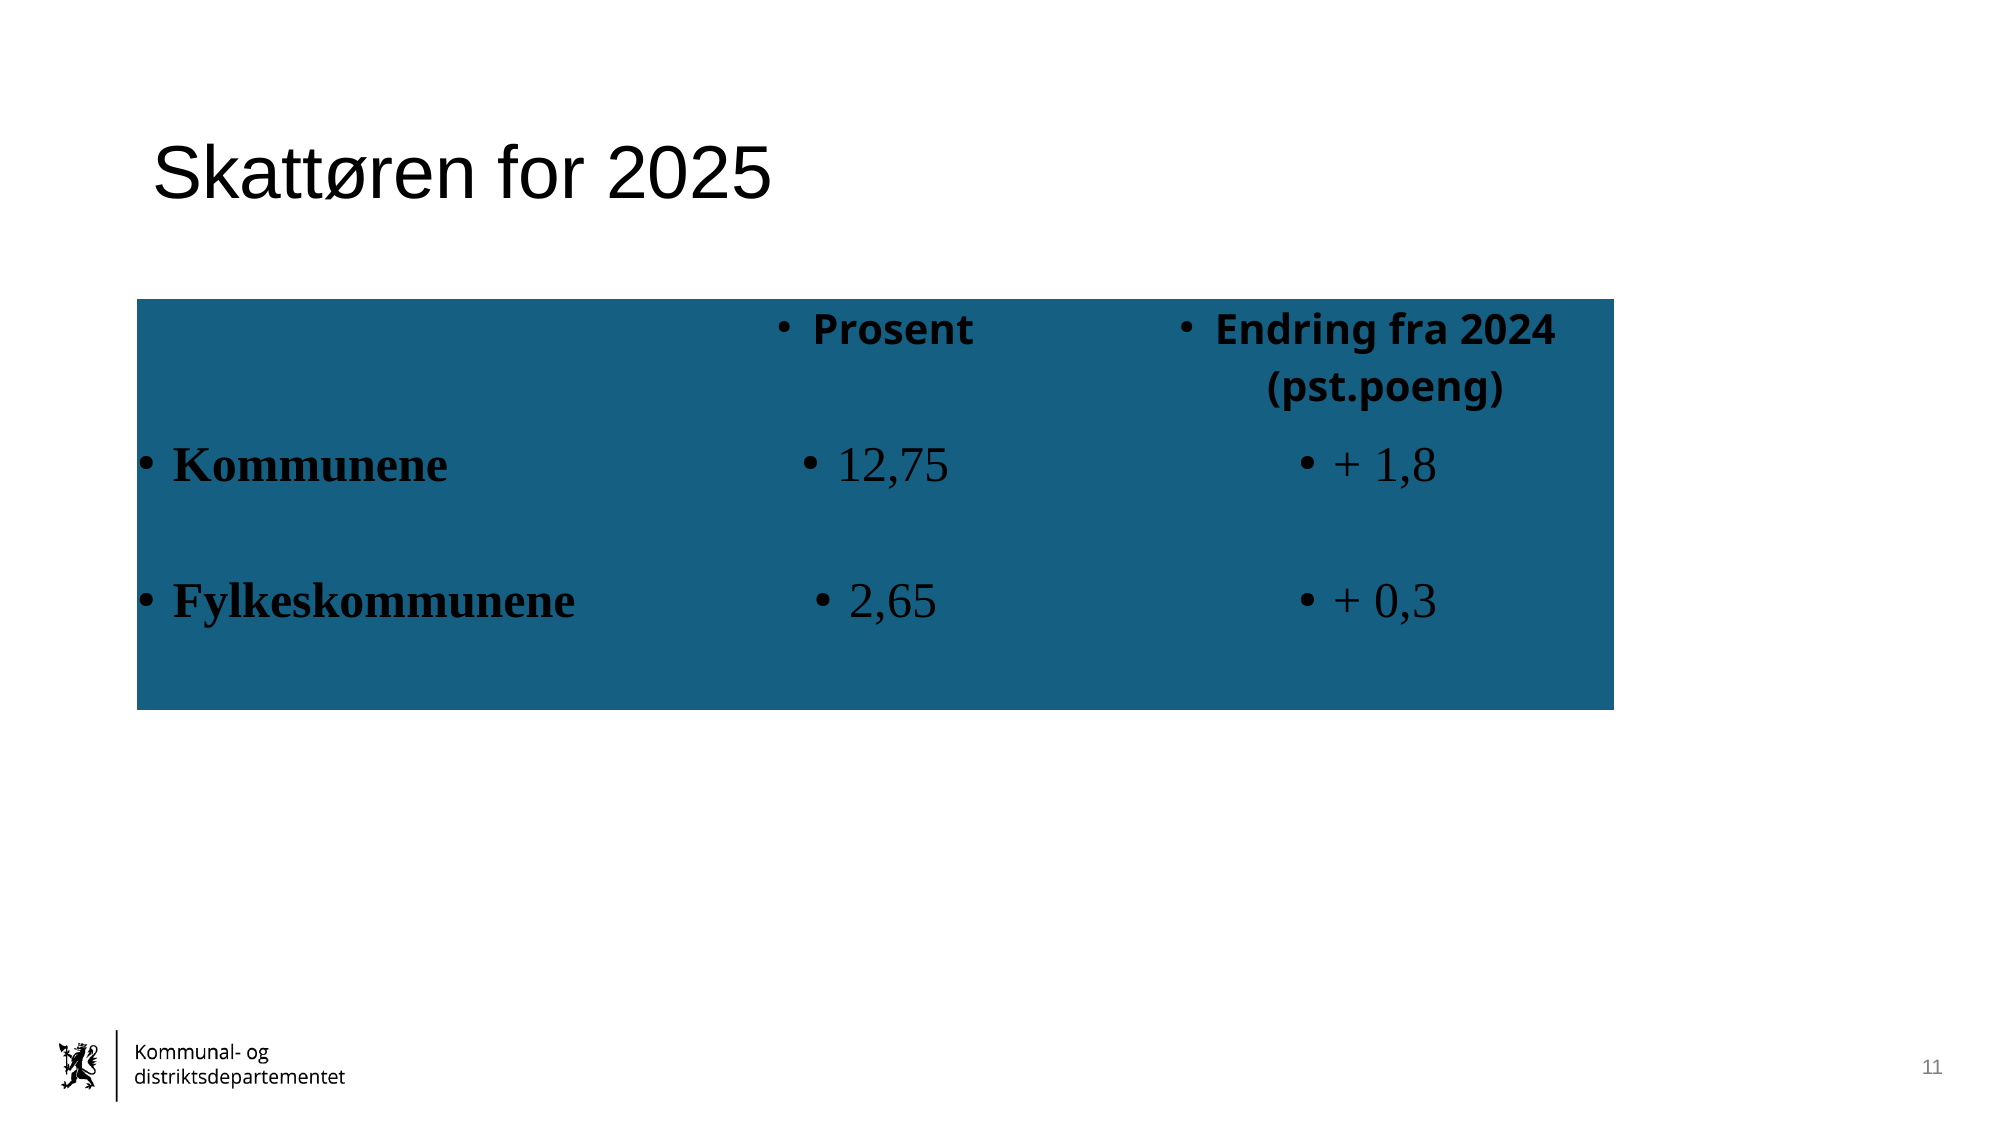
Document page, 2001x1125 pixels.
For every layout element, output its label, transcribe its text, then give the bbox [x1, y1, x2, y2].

text_box [1895, 1036, 1970, 1096]
table_cell Kommunene [137, 436, 630, 573]
table_header Endring fra 2024 (pst.poeng) [1122, 299, 1614, 436]
table_cell Fylkeskommunene [137, 573, 630, 710]
table_cell 12,75 [630, 436, 1122, 573]
title Skattøren for 2025 [137, 59, 1614, 278]
table_header Prosent [630, 299, 1122, 436]
table_header [137, 299, 630, 436]
table_cell + 0,3 [1122, 573, 1614, 710]
table_cell 2,65 [630, 573, 1122, 710]
table_cell + 1,8 [1122, 436, 1614, 573]
